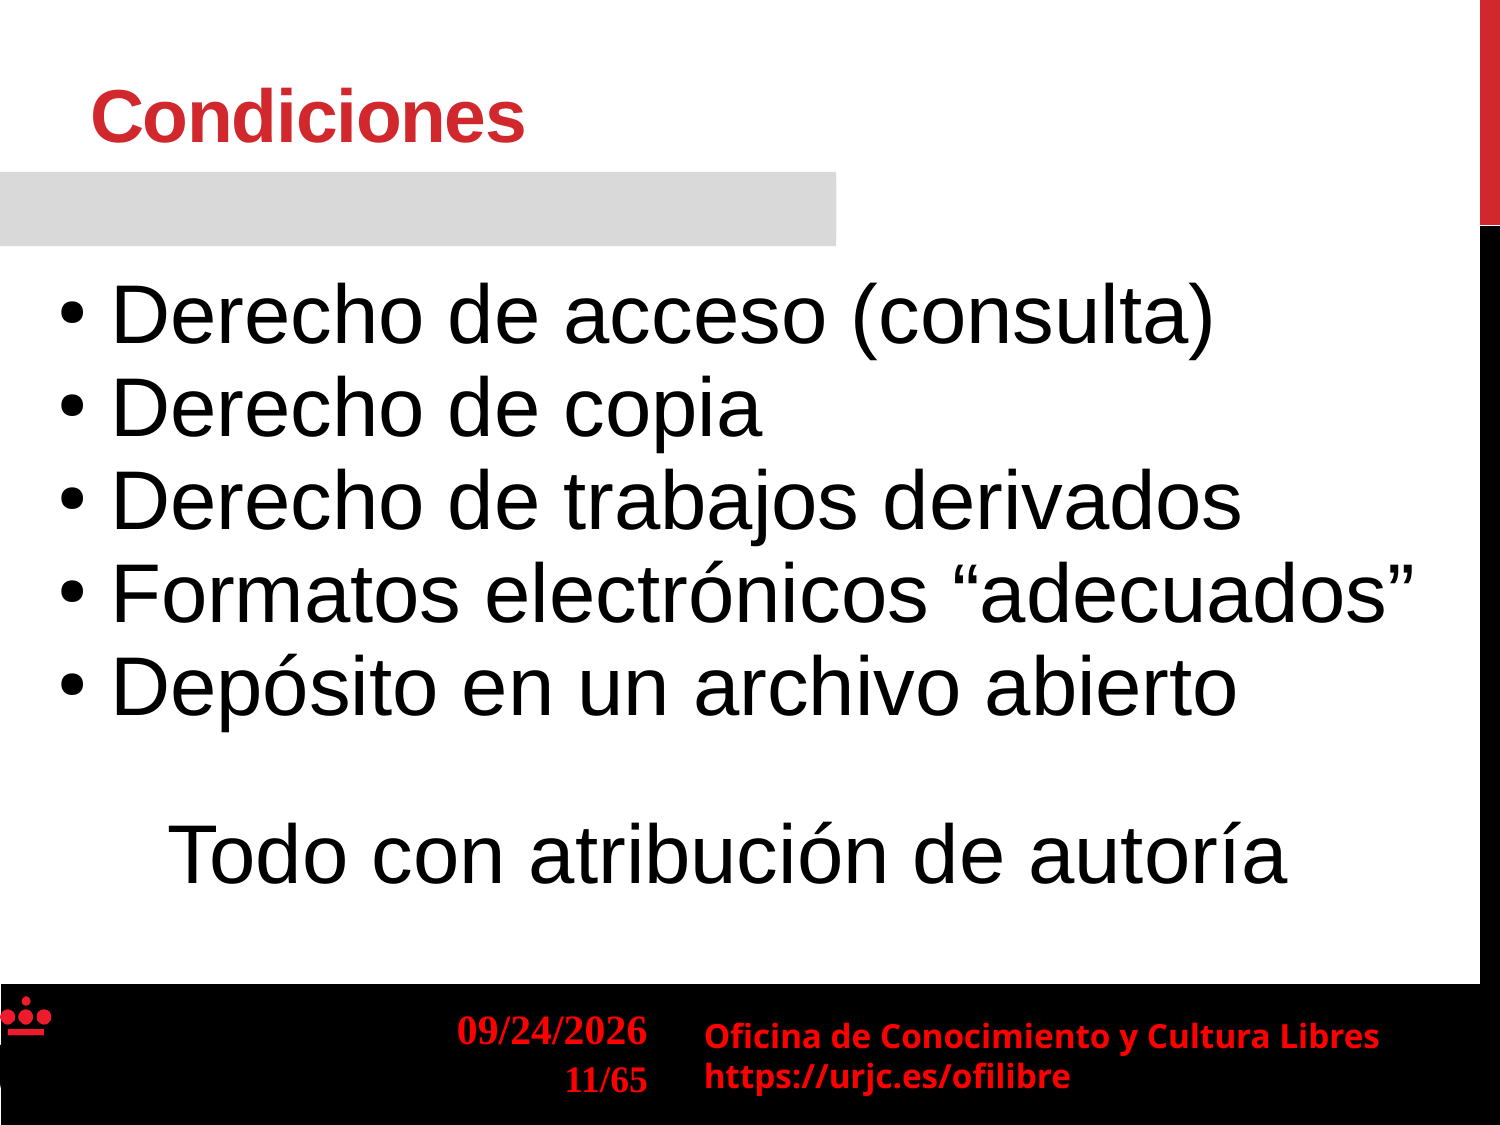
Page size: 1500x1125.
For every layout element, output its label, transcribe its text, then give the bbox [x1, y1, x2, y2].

text_box [0, 171, 837, 238]
text_box Derecho de acceso (consulta) Derecho de copia Derecho de trabajos derivados Formatos electrónicos “adecuados” Depósito en un archivo abierto Todo con atribución de autoría [24, 261, 1432, 931]
text_box Condiciones [0, 24, 1326, 172]
title [75, 15, 1425, 172]
